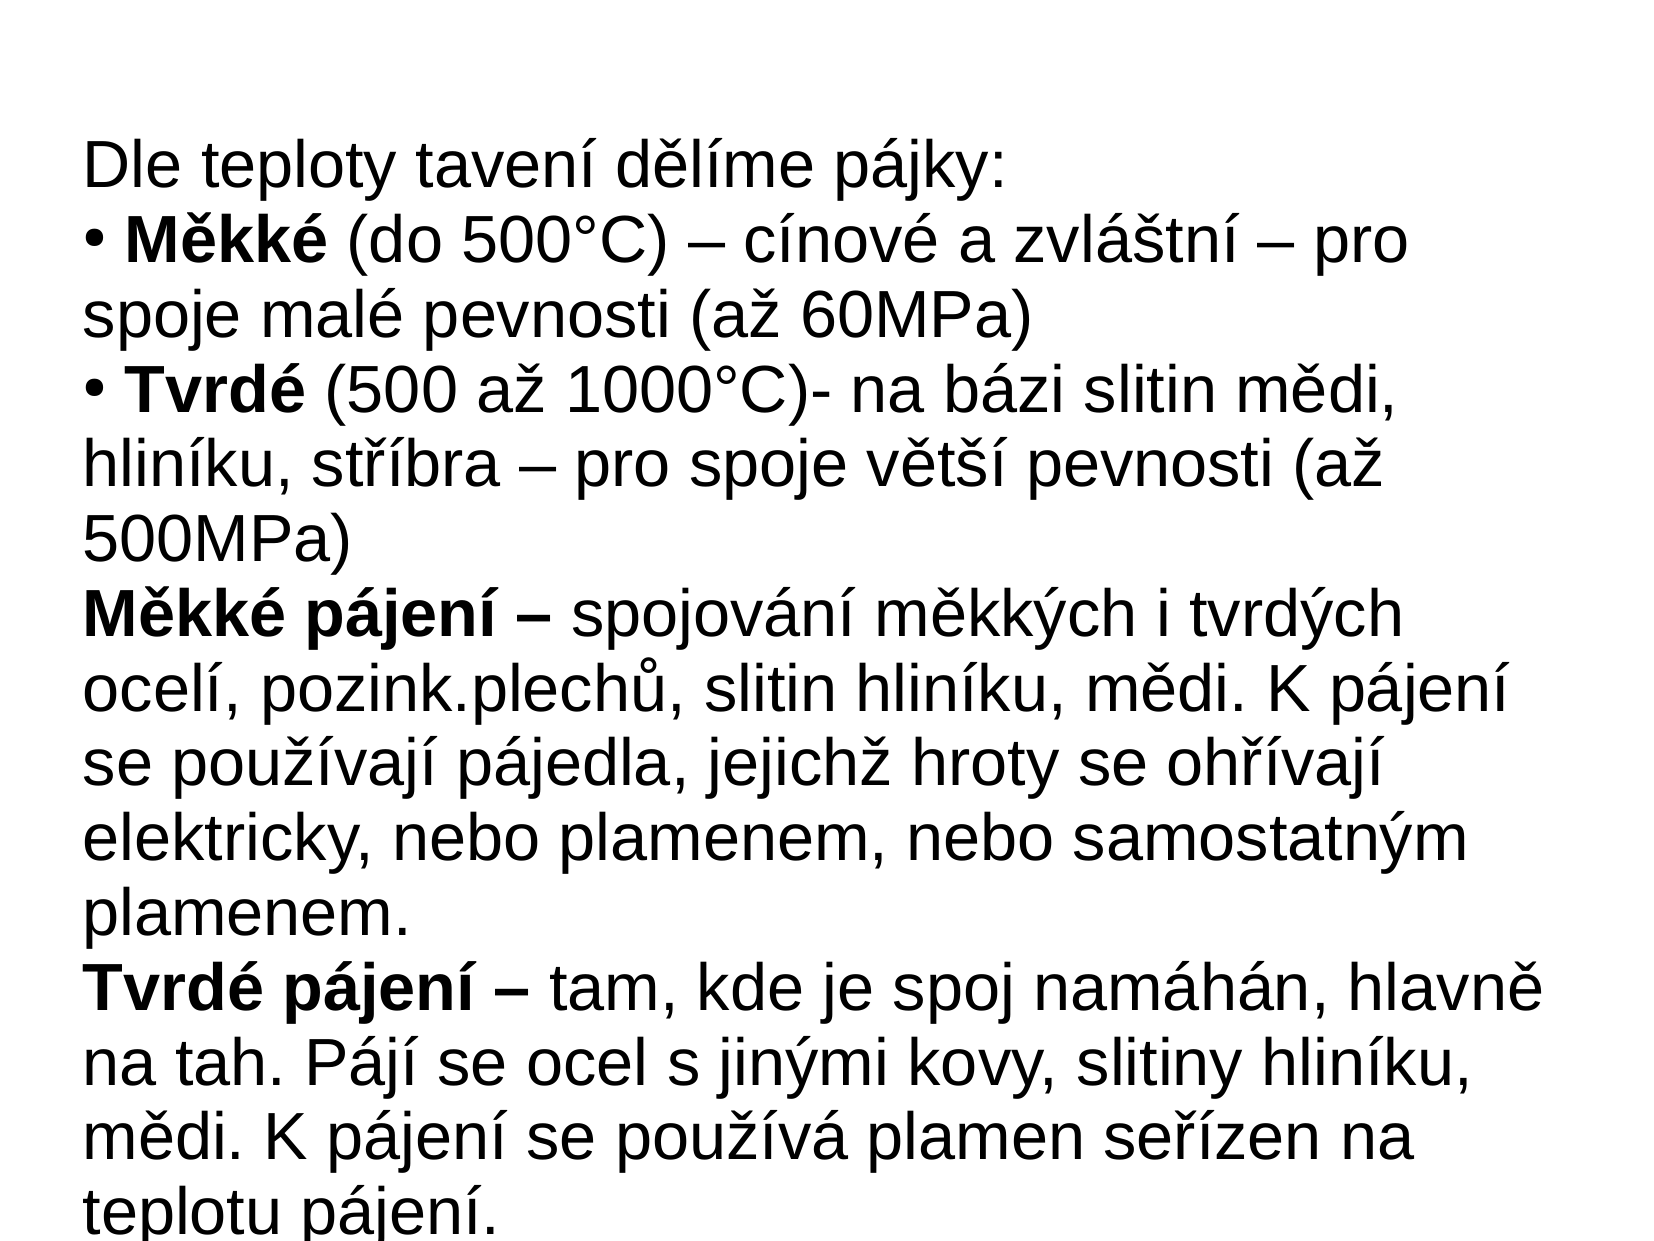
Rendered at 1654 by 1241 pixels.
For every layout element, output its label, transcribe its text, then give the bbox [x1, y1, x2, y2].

subtitle Dle teploty tavení dělíme pájky: Měkké (do 500°C) – cínové a zvláštní – pro spoje malé pevnosti (až 60MPa) Tvrdé (500 až 1000°C)- na bázi slitin mědi, hliníku, stříbra – pro spoje větší pevnosti (až 500MPa) Měkké pájení – spojování měkkých i tvrdých ocelí, pozink.plechů, slitin hliníku, mědi. K pájení se používají pájedla, jejichž hroty se ohřívají elektricky, nebo plamenem, nebo samostatným plamenem. Tvrdé pájení – tam, kde je spoj namáhán, hlavně na tah. Pájí se ocel s jinými kovy, slitiny hliníku, mědi. K pájení se používá plamen seřízen na teplotu pájení. [82, 108, 1571, 1241]
